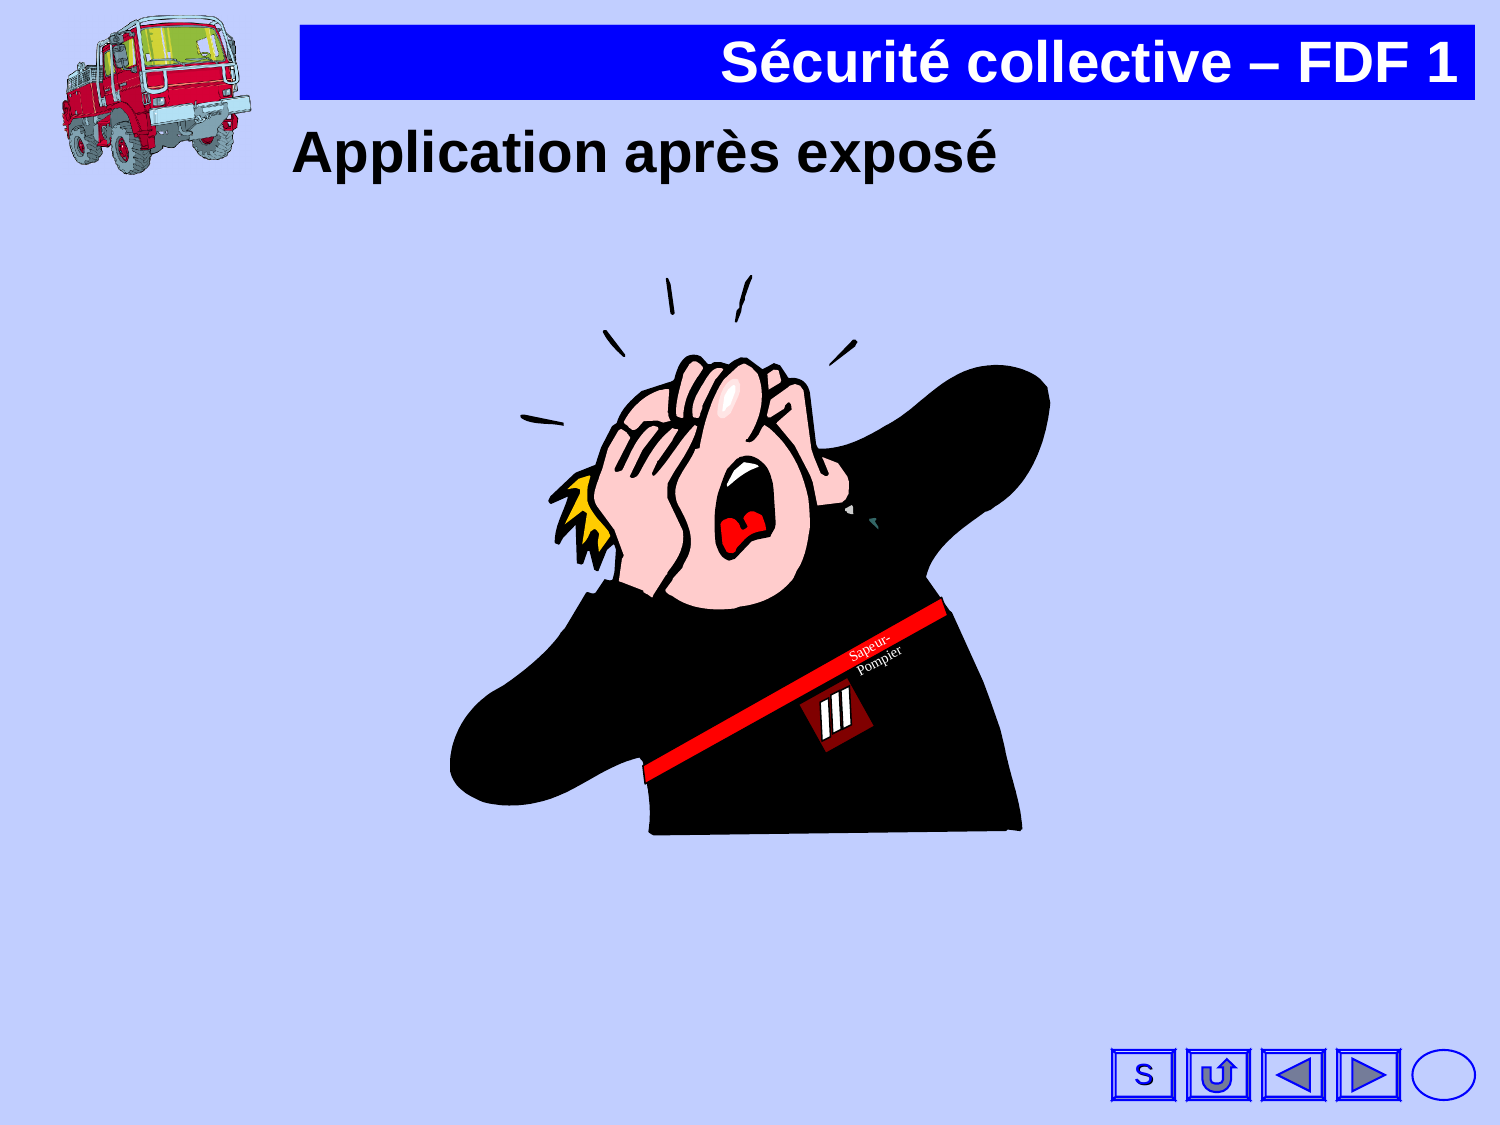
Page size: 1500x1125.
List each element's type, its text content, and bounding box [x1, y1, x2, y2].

text_box [665, 277, 675, 315]
text_box [602, 330, 626, 357]
text_box [450, 354, 1051, 836]
text_box Application après exposé [276, 112, 1014, 193]
text_box [1412, 1049, 1476, 1101]
text_box [520, 414, 564, 426]
text_box Sapeur-Pompier [829, 593, 961, 694]
text_box [829, 339, 858, 367]
text_box Sécurité collective – FDF 1 [299, 24, 1475, 100]
text_box [734, 275, 753, 323]
